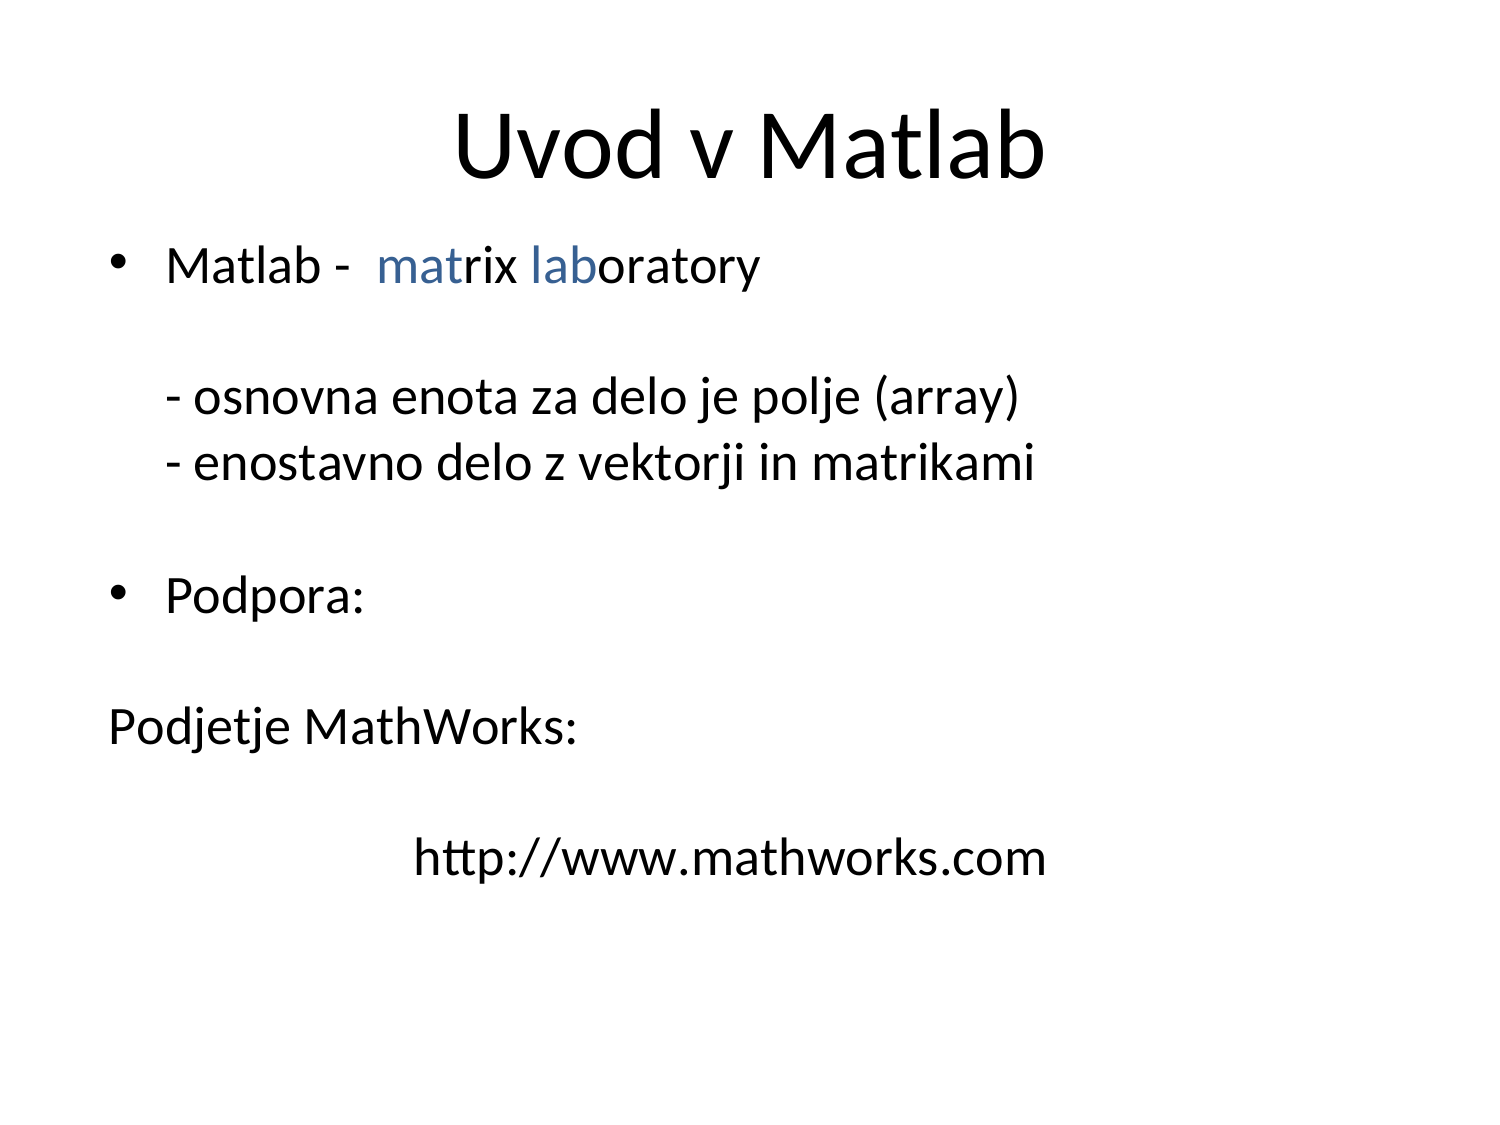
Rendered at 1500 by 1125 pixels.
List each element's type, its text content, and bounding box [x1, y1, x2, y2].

list Matlab - matrix laboratory - osnovna enota za delo je polje (array) - enostavno delo z vektorji in matrikami Podpora: Podjetje MathWorks: http://www.mathworks.com [93, 234, 1369, 959]
title Uvod v Matlab [75, 45, 1426, 233]
